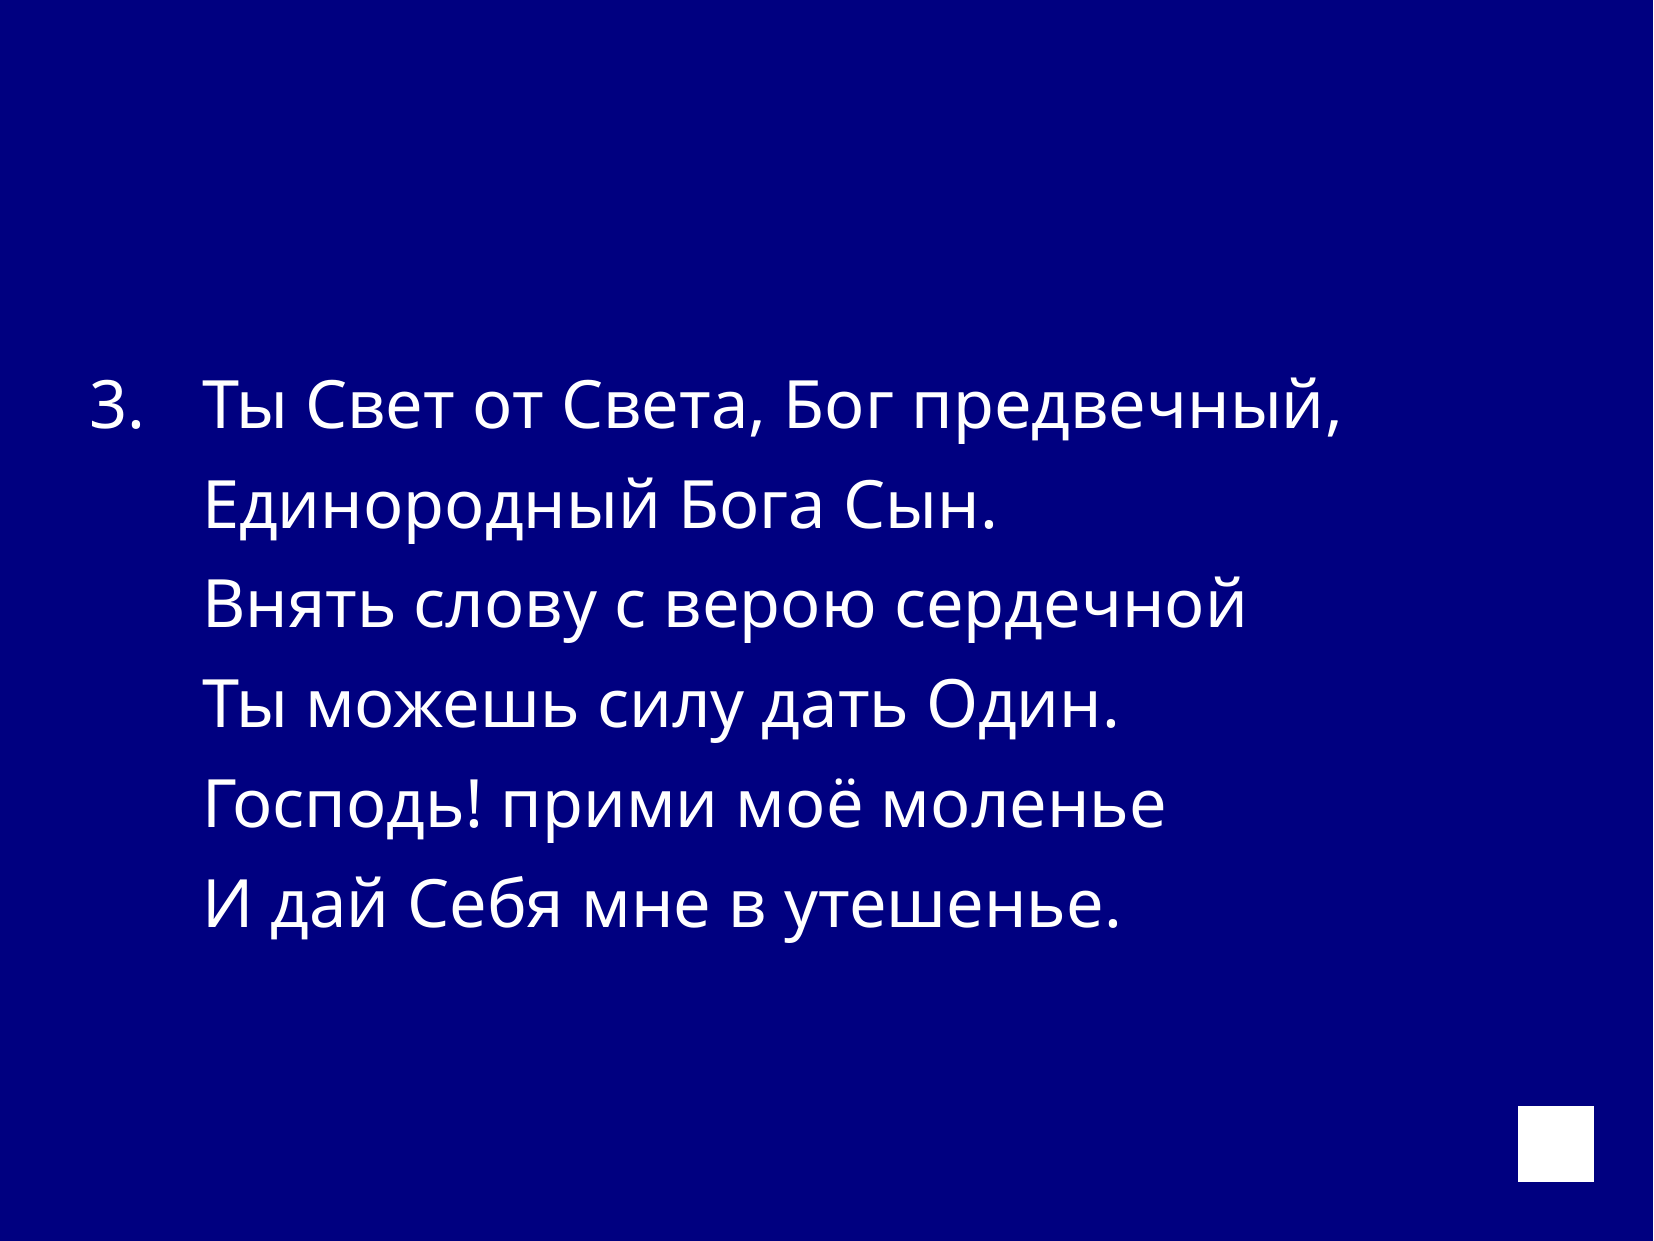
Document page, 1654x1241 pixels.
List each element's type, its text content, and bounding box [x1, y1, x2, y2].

text_box [1518, 1106, 1594, 1182]
text_box 3. Ты Свет от Света, Бог предвечный, Единородный Бога Сын. Внять слову с верою сердечной Ты можешь силу дать Один. Господь! прими моё моленье И дай Себя мне в утешенье. [75, 150, 1576, 1163]
